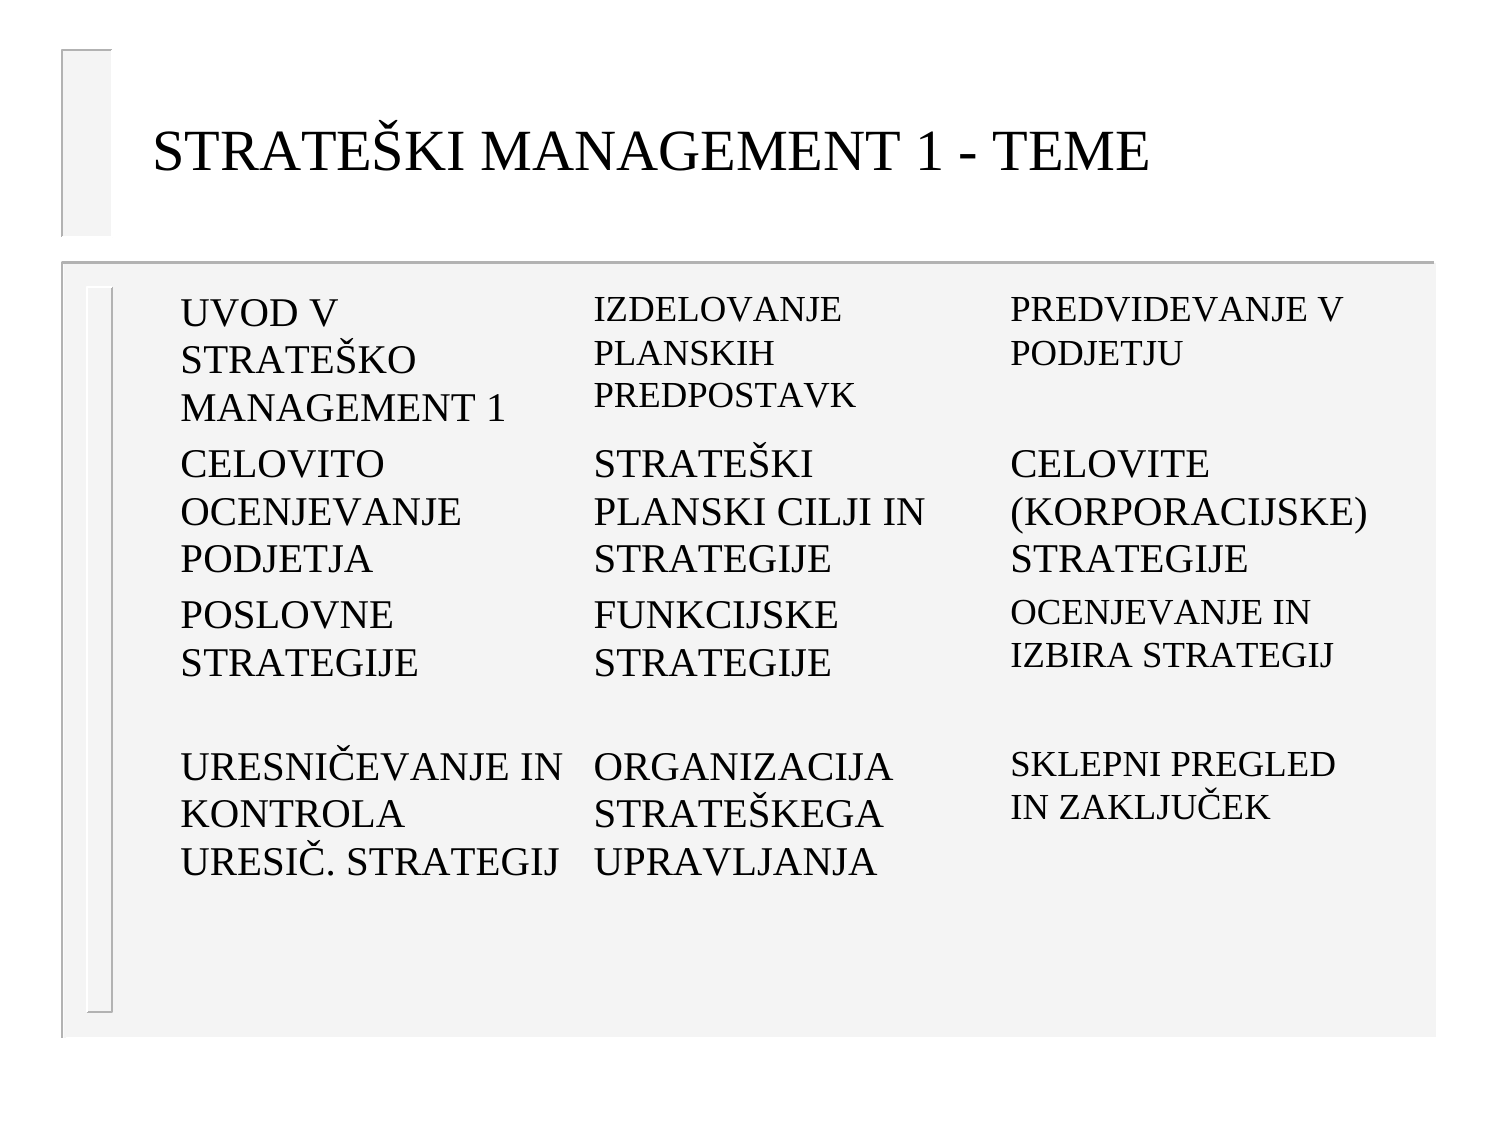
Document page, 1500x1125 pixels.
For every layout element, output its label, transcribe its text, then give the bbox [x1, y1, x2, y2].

title STRATEŠKI MANAGEMENT 1 - TEME [137, 56, 1413, 238]
chart [153, 287, 1401, 954]
